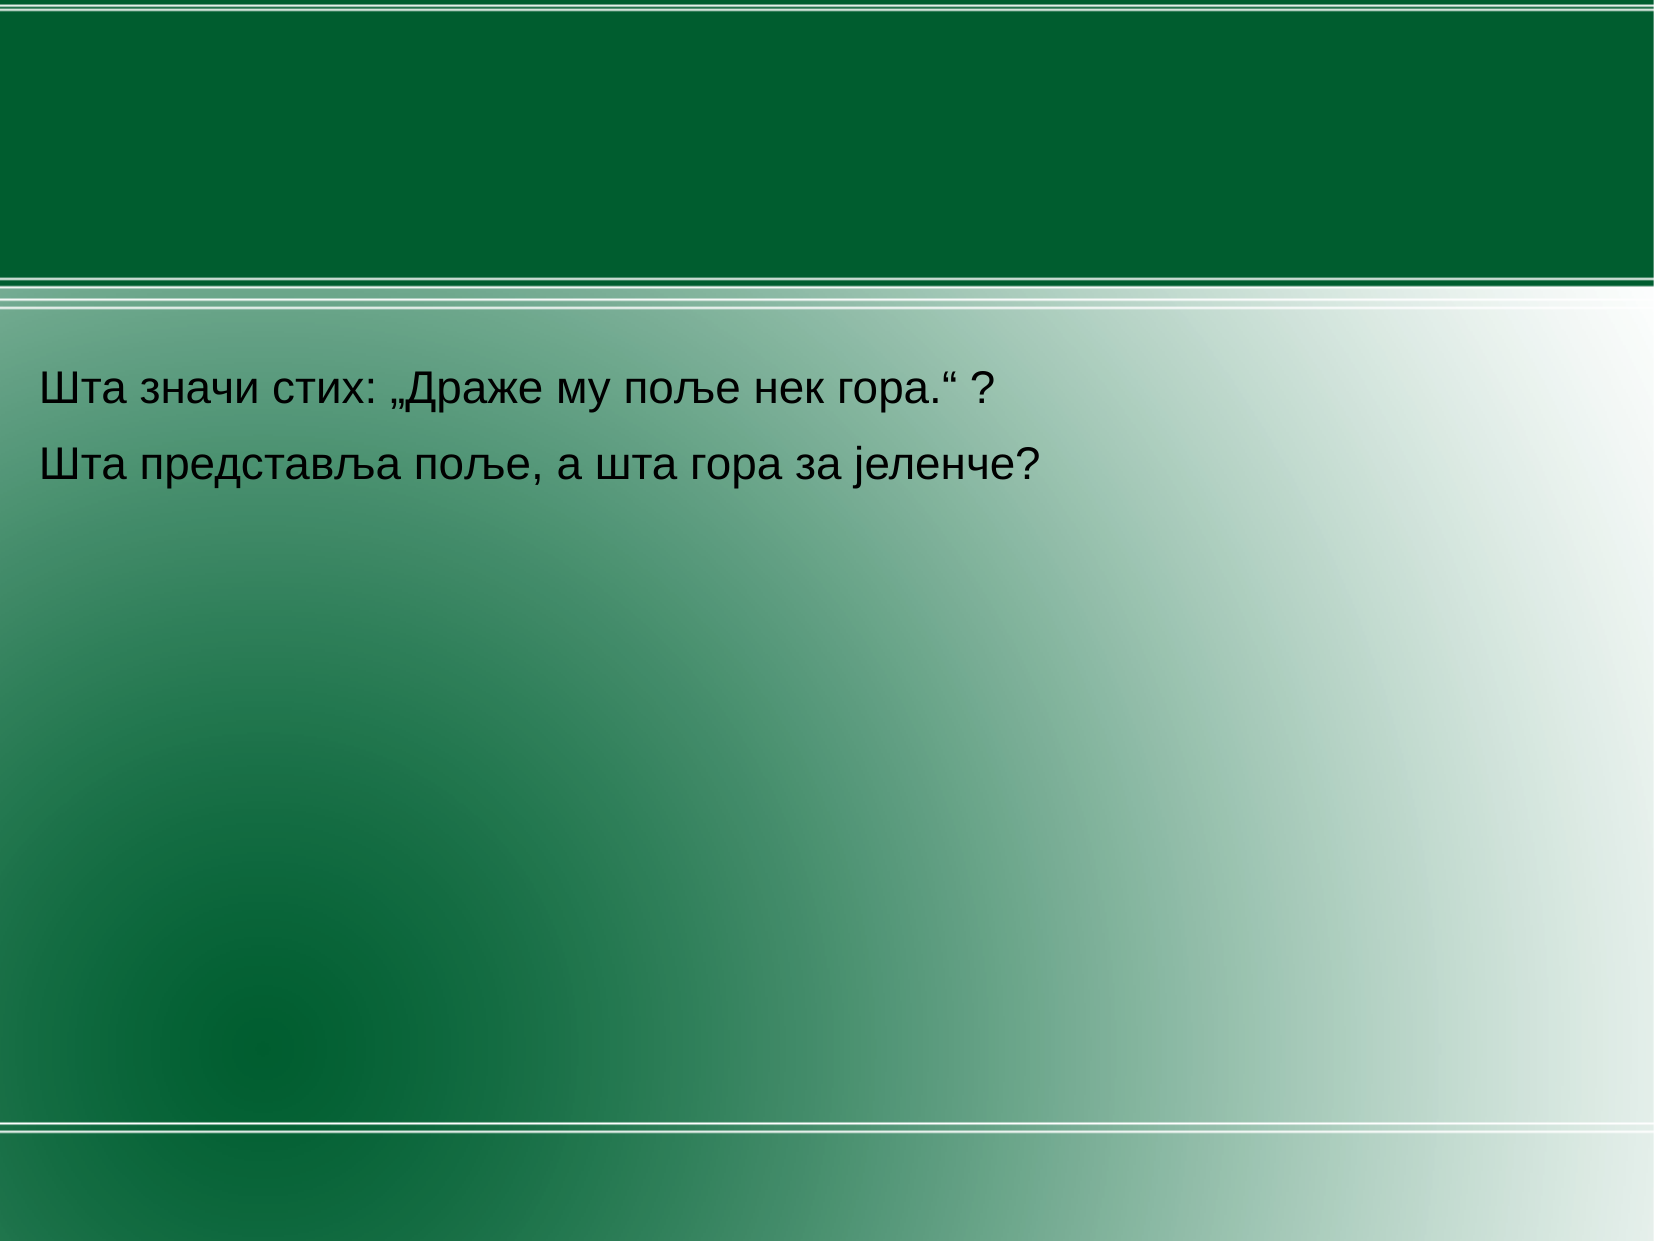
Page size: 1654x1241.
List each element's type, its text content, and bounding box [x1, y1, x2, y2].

text_box Шта значи стих: „Драже му поље нек гора.“ ? Шта представља поље, а шта гора за јеленче? [24, 354, 1654, 544]
picture [0, 0, 1654, 1241]
